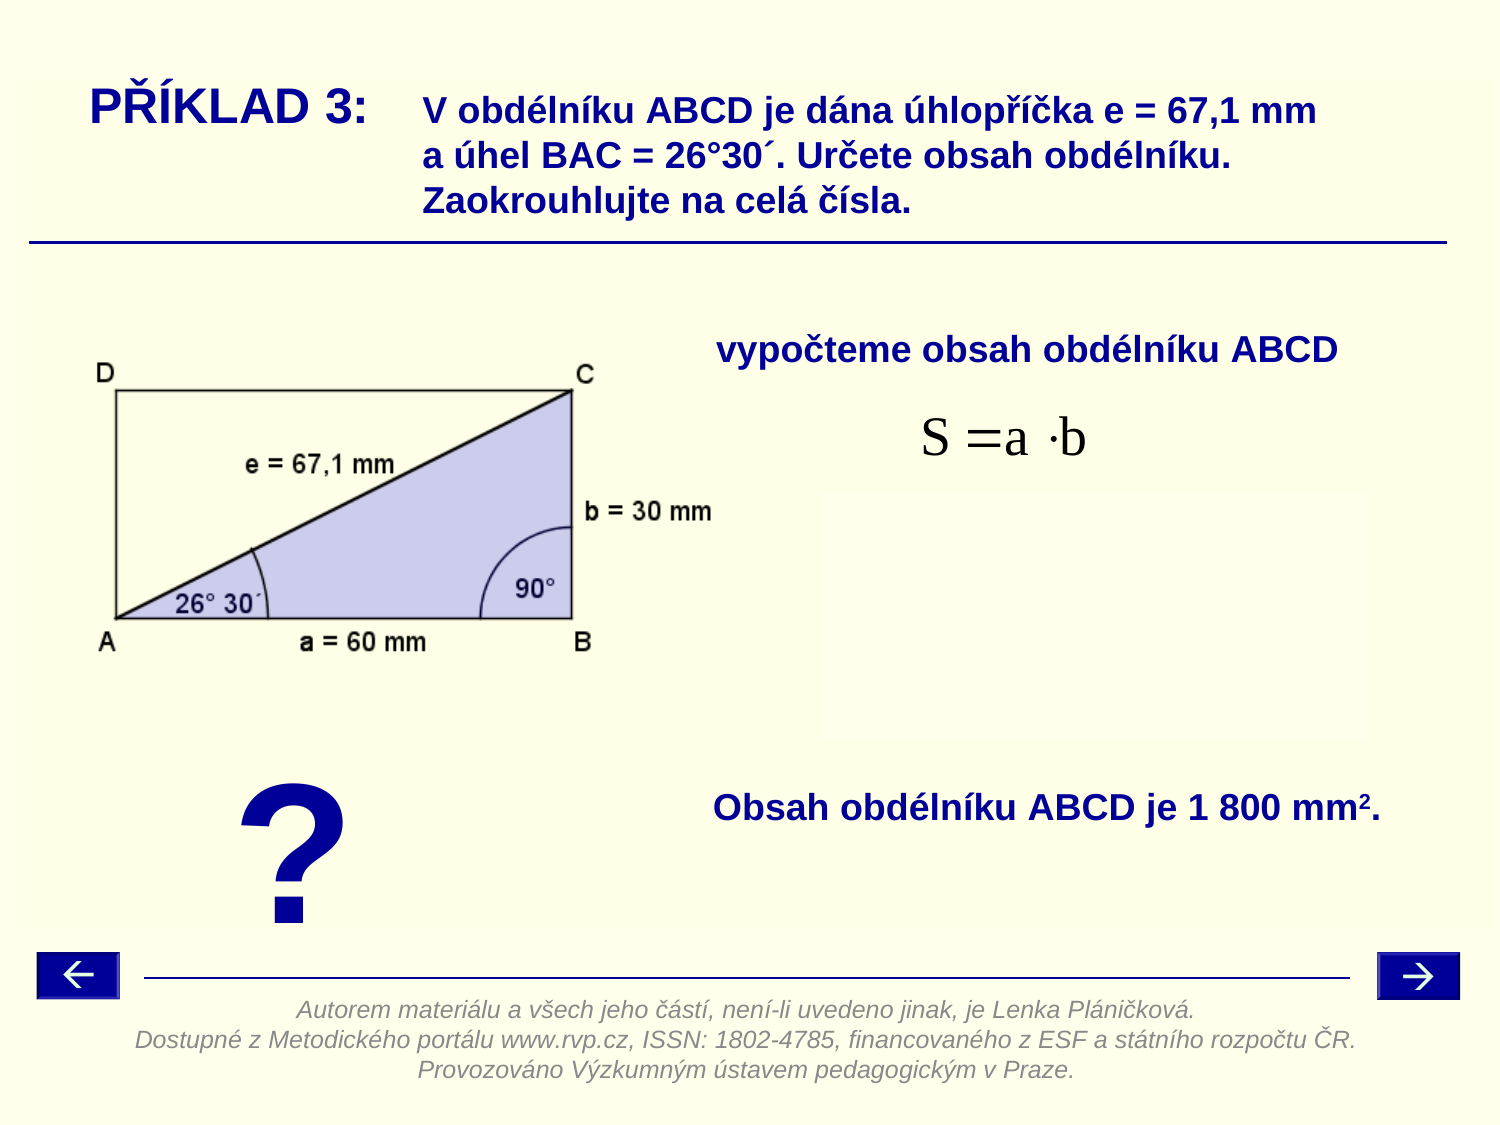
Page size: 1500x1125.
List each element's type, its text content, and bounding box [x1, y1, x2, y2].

picture [17, 80, 1494, 928]
text_box V obdélníku ABCD je dána úhlopříčka e = 67,1 mm a úhel BAC = 26°30´. Určete obsah obdélníku. Zaokrouhlujte na celá čísla. [407, 78, 1424, 229]
text_box Autorem materiálu a všech jeho částí, není-li uvedeno jinak, je Lenka Pláničková. Dostupné z Metodického portálu www.rvp.cz, ISSN: 1802-4785, financovaného z ESF a státního rozpočtu ČR. Provozováno Výzkumným ústavem pedagogickým v Praze. [40, 997, 1454, 1080]
chart [914, 404, 1254, 492]
text_box Obsah obdélníku ABCD je 1 800 mm2. [698, 775, 1432, 836]
title PŘÍKLAD 3: [73, 55, 386, 151]
text_box  [40, 956, 116, 996]
text_box  [1381, 956, 1457, 996]
text_box vypočteme obsah obdélníku ABCD [701, 317, 1444, 378]
text_box ? [218, 715, 384, 972]
